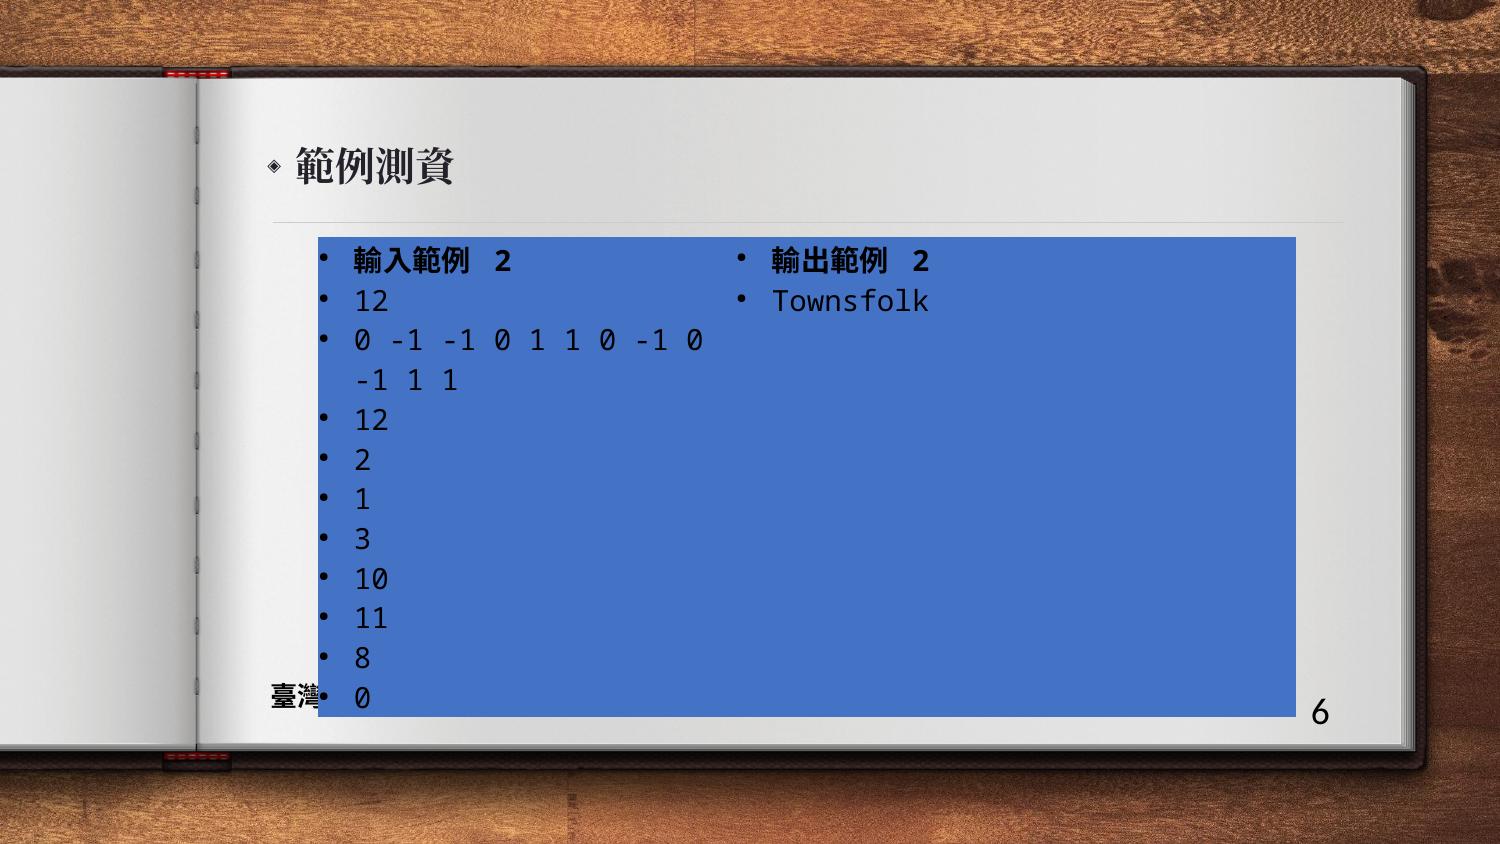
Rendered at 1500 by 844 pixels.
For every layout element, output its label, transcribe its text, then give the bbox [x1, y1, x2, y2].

table_header 輸出範例 2 Townsfolk [736, 237, 1296, 717]
list 範例測資 [252, 126, 1194, 205]
table_header 輸入範例 2 12 0 -1 -1 0 1 1 0 -1 0 -1 1 1 12 2 1 3 10 11 8 0 [318, 237, 736, 717]
text_box 6 [1295, 672, 1386, 737]
